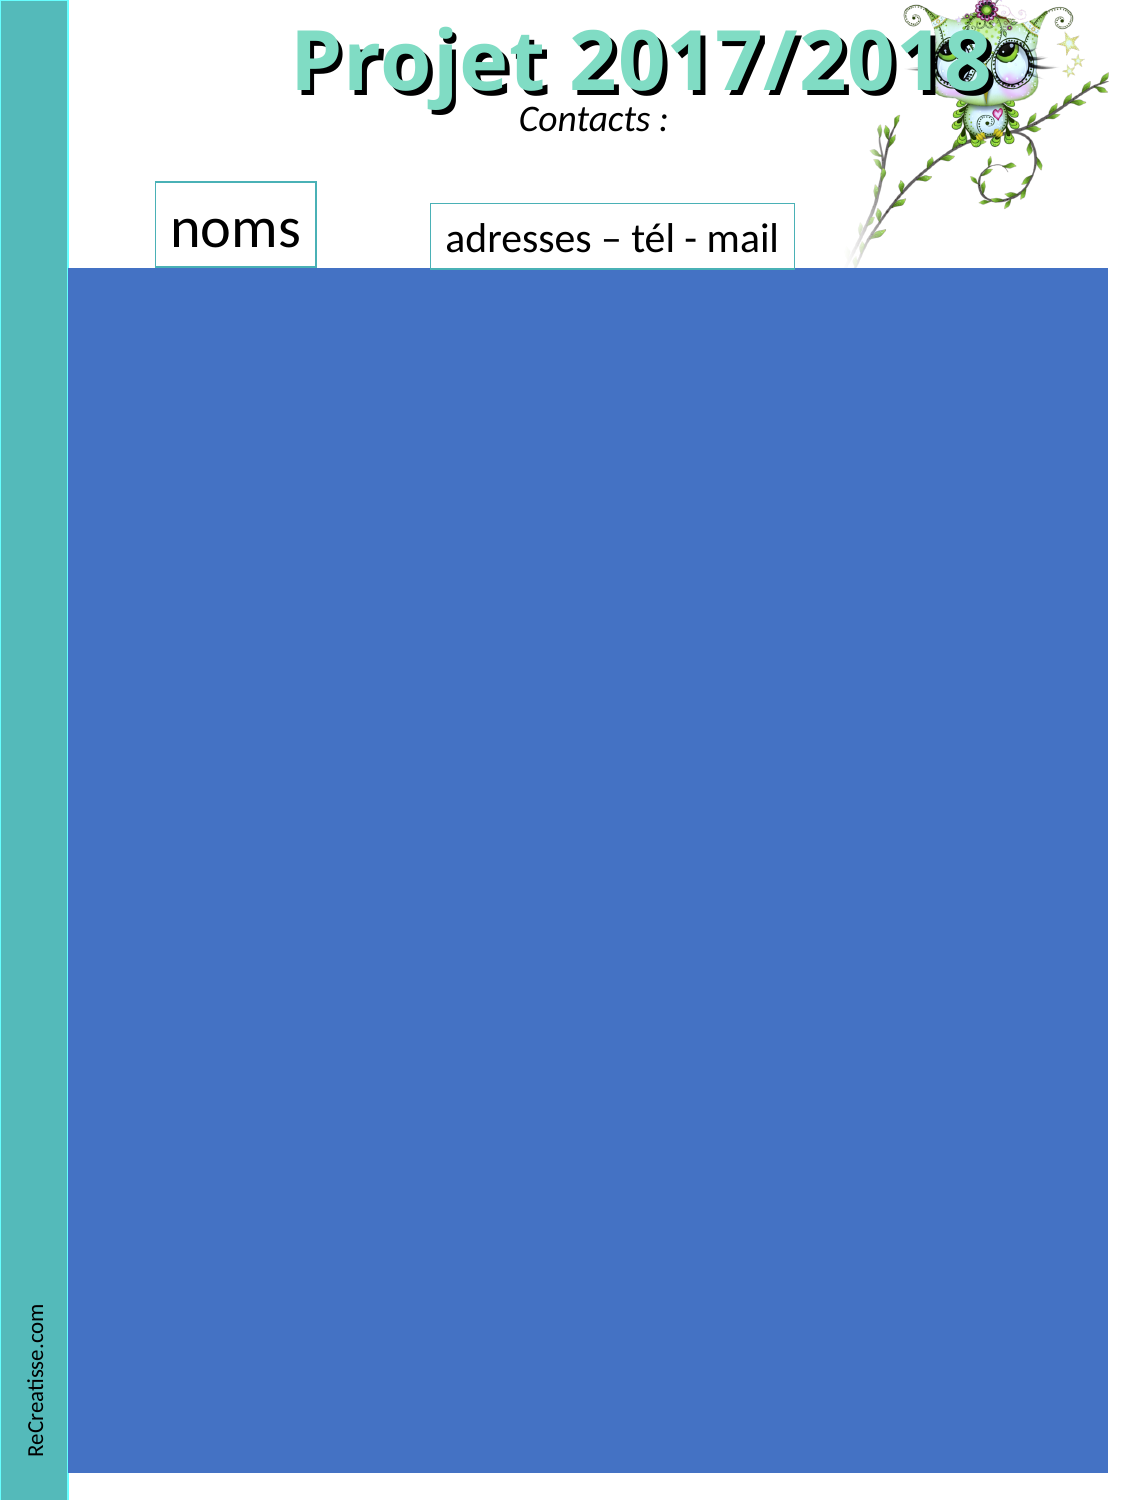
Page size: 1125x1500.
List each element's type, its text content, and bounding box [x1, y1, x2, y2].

text_box ReCreatisse.com [13, 1289, 55, 1473]
table_cell [385, 720, 1108, 870]
table_cell [385, 419, 1108, 569]
picture [844, 0, 1109, 268]
table_cell [385, 569, 1108, 720]
table_cell [68, 720, 385, 870]
text_box Projet 2017/2018 [275, 0, 1009, 115]
table_cell [385, 1021, 1108, 1171]
table_cell [68, 870, 385, 1021]
table_cell [68, 1021, 385, 1171]
table_header [68, 268, 385, 419]
table_cell [68, 1322, 385, 1473]
table_cell [68, 419, 385, 569]
table_cell [385, 870, 1108, 1021]
table_cell [385, 1171, 1108, 1322]
text_box Contacts : [504, 87, 684, 147]
text_box [0, 0, 68, 1500]
table_header [385, 268, 1108, 419]
table_cell [68, 1171, 385, 1322]
table_cell [385, 1322, 1108, 1473]
text_box noms [155, 182, 316, 267]
table_cell [68, 569, 385, 720]
text_box Projet 2017/2018 [639, 45, 650, 81]
text_box adresses – tél - mail [430, 204, 794, 269]
